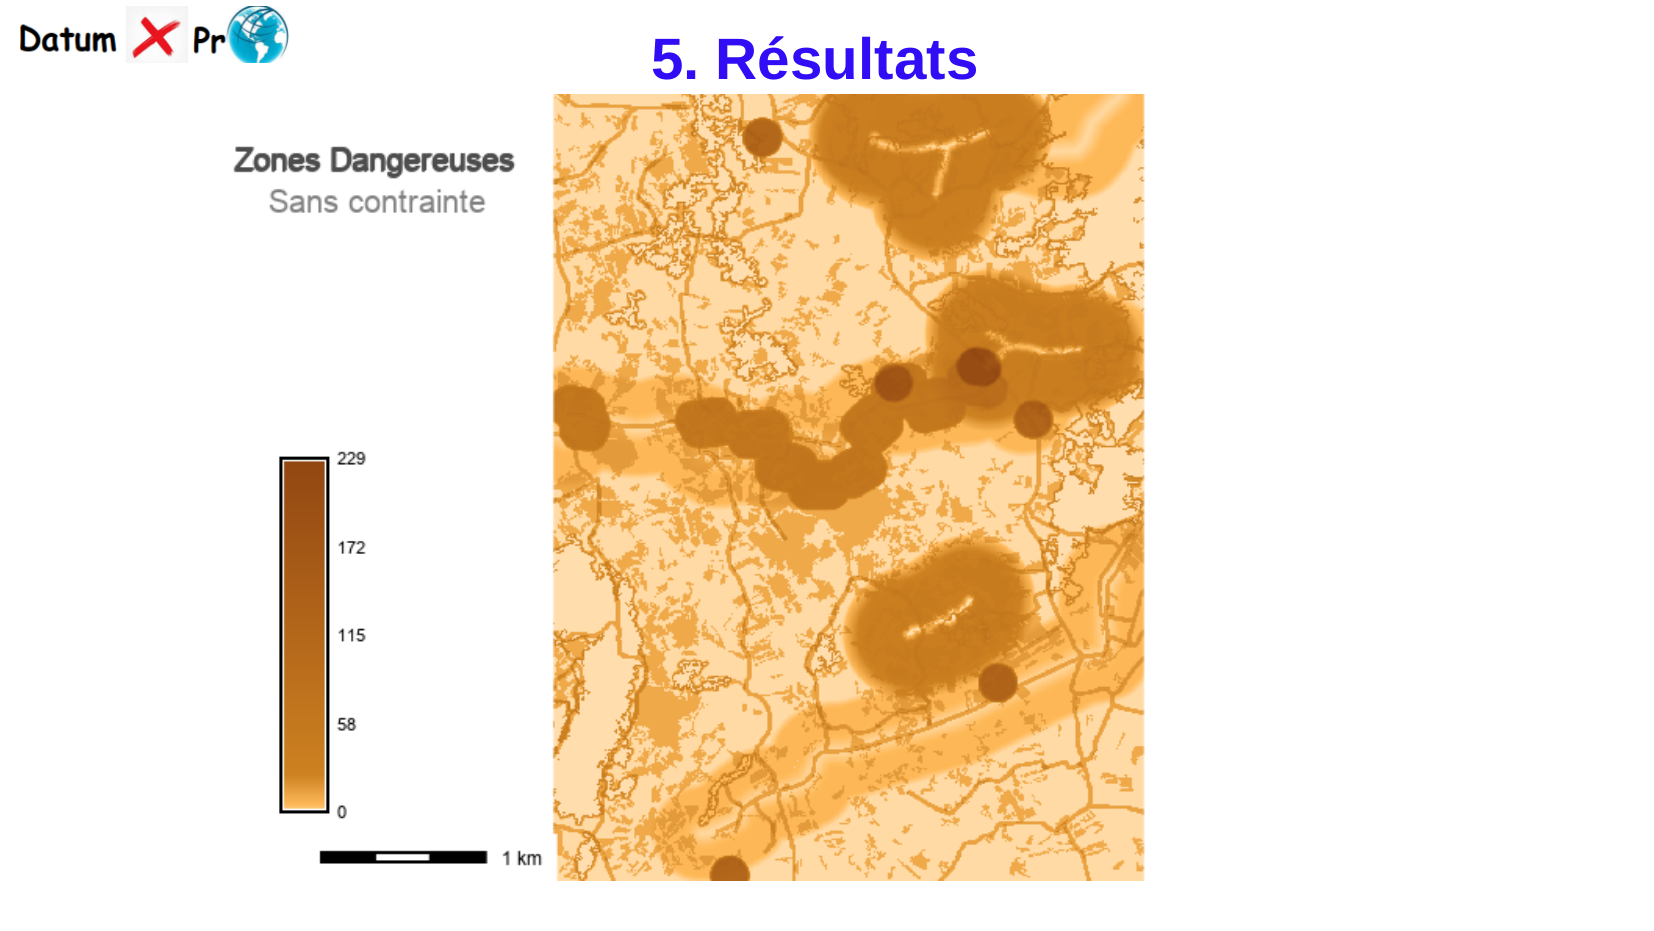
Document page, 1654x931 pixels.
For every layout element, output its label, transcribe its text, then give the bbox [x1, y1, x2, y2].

title 5. Résultats [165, 23, 1465, 89]
picture [0, 6, 319, 63]
picture [70, 94, 1628, 881]
